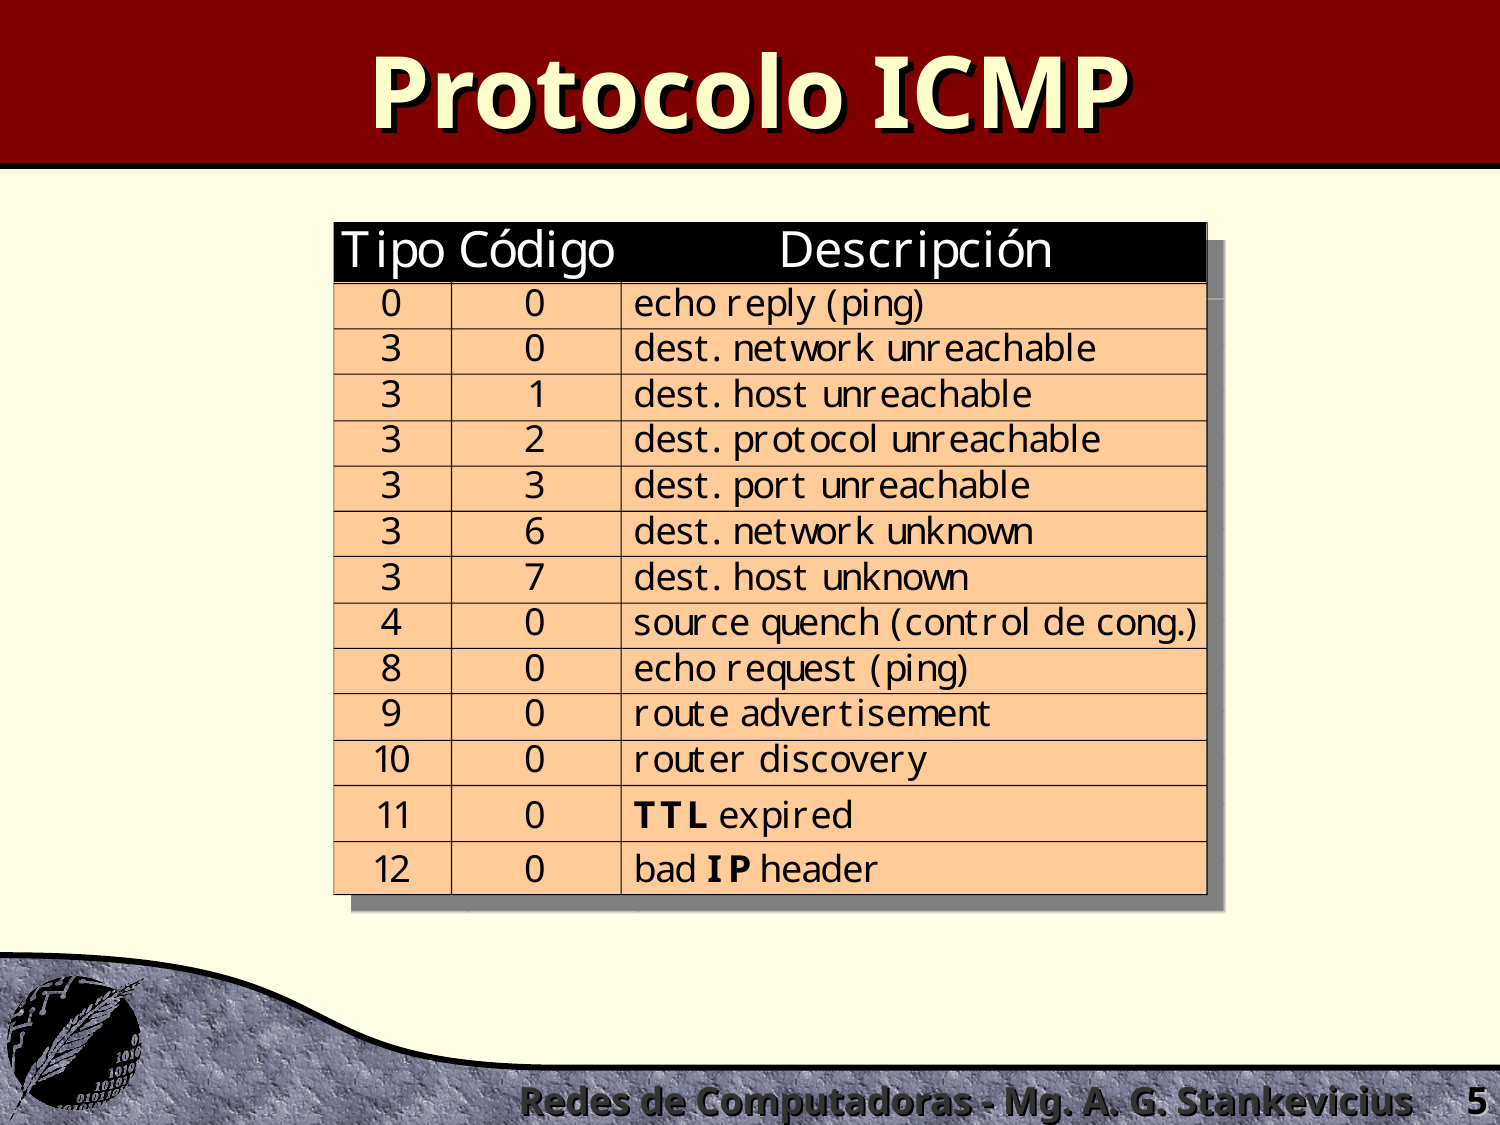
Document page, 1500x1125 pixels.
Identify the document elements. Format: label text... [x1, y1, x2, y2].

picture [0, 959, 1500, 1125]
picture [1047, 1100, 1054, 1110]
chart [333, 222, 1500, 978]
picture [790, 1100, 795, 1110]
title Protocolo ICMP [15, 5, 1485, 160]
